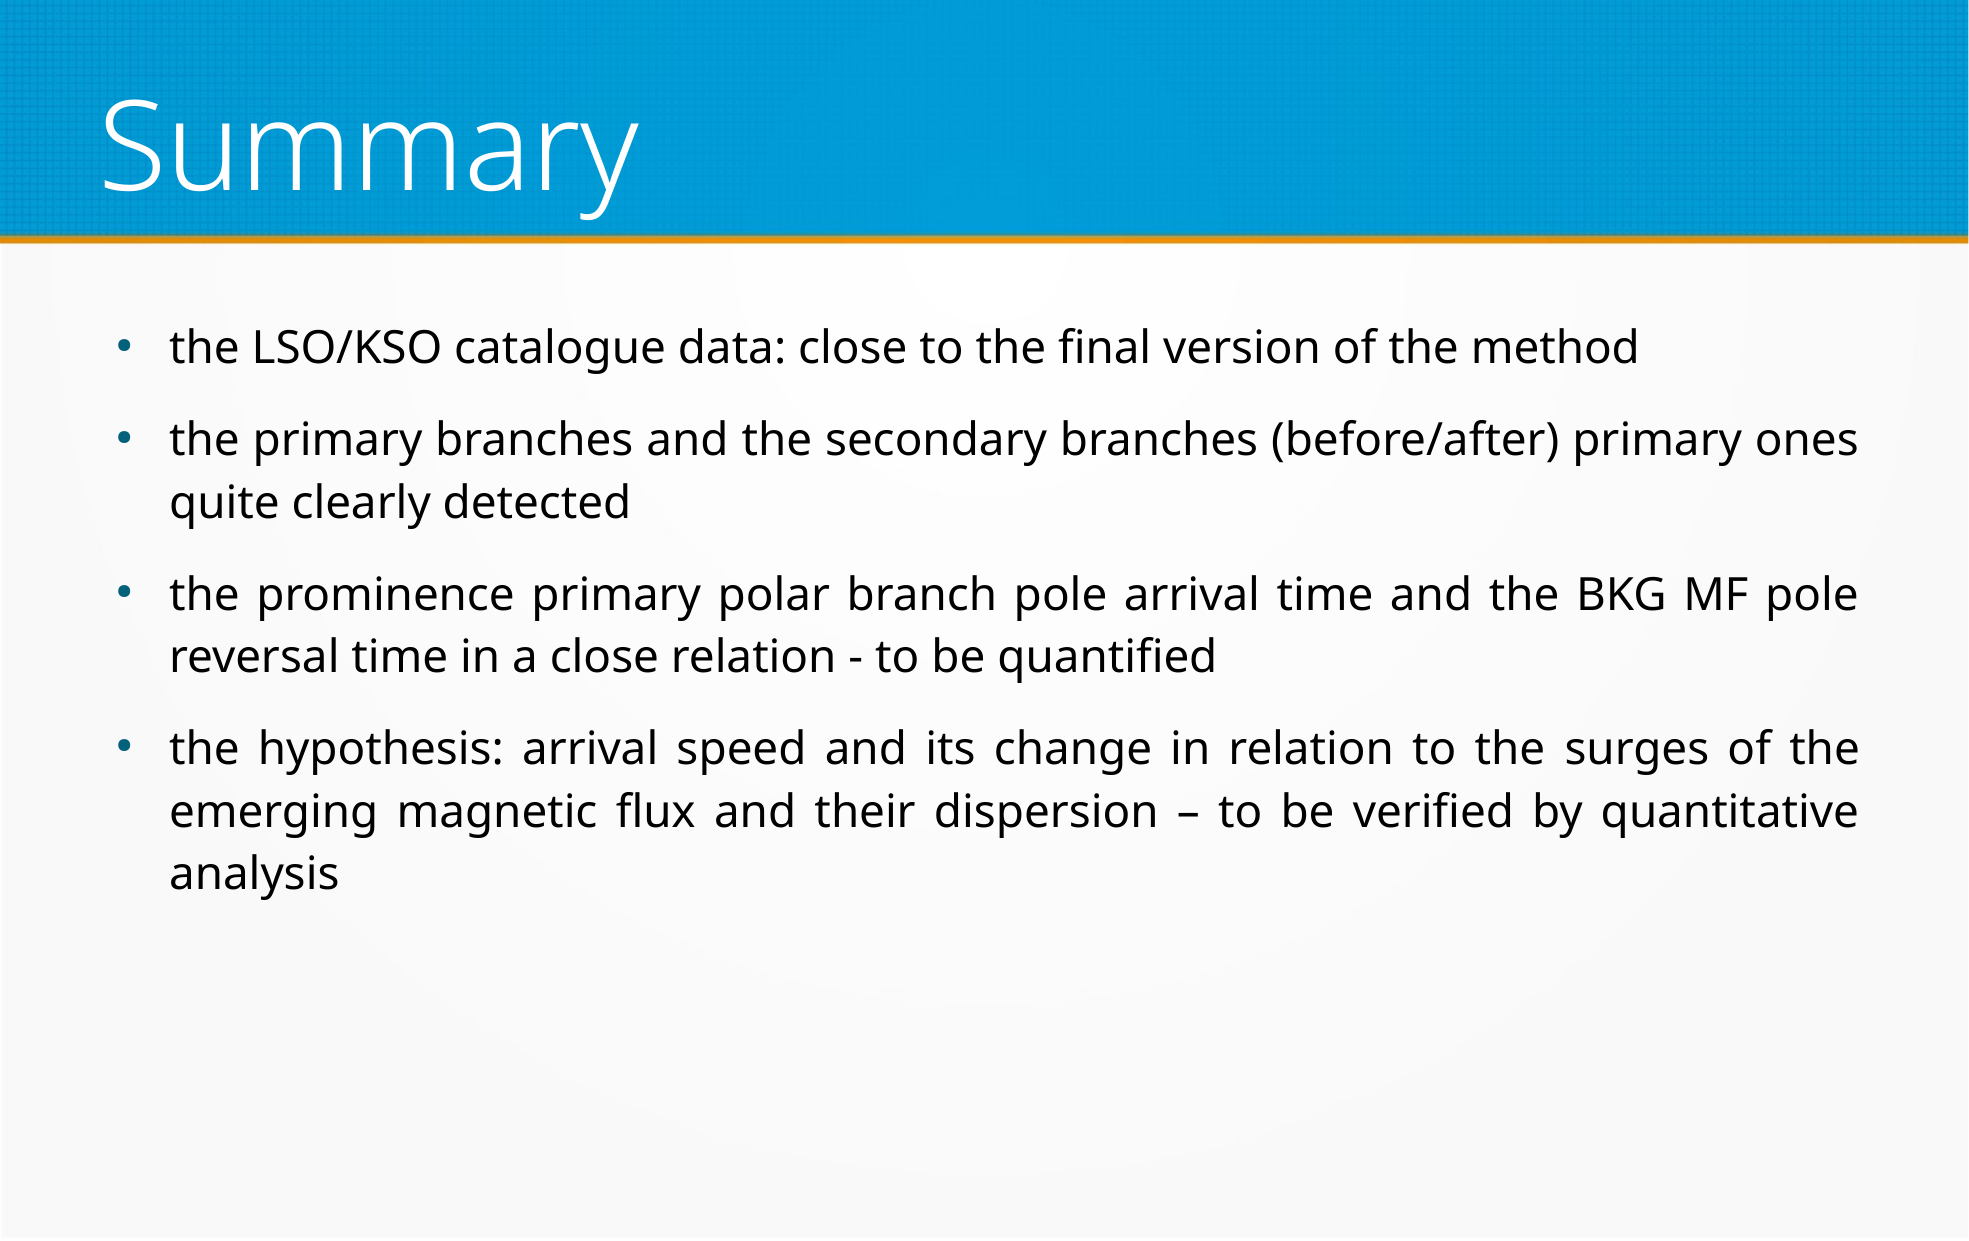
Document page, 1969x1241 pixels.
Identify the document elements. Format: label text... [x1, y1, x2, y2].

title Summary [98, 19, 1870, 227]
picture [0, 233, 1969, 1241]
list the LSO/KSO catalogue data: close to the final version of the method the primary branches and the secondary branches (before/after) primary ones quite clearly detected the prominence primary polar branch pole arrival time and the BKG MF pole reversal time in a close relation - to be quantified the hypothesis: arrival speed and its change in relation to the surges of the emerging magnetic flux and their dispersion – to be verified by quantitative analysis [98, 315, 1861, 1081]
